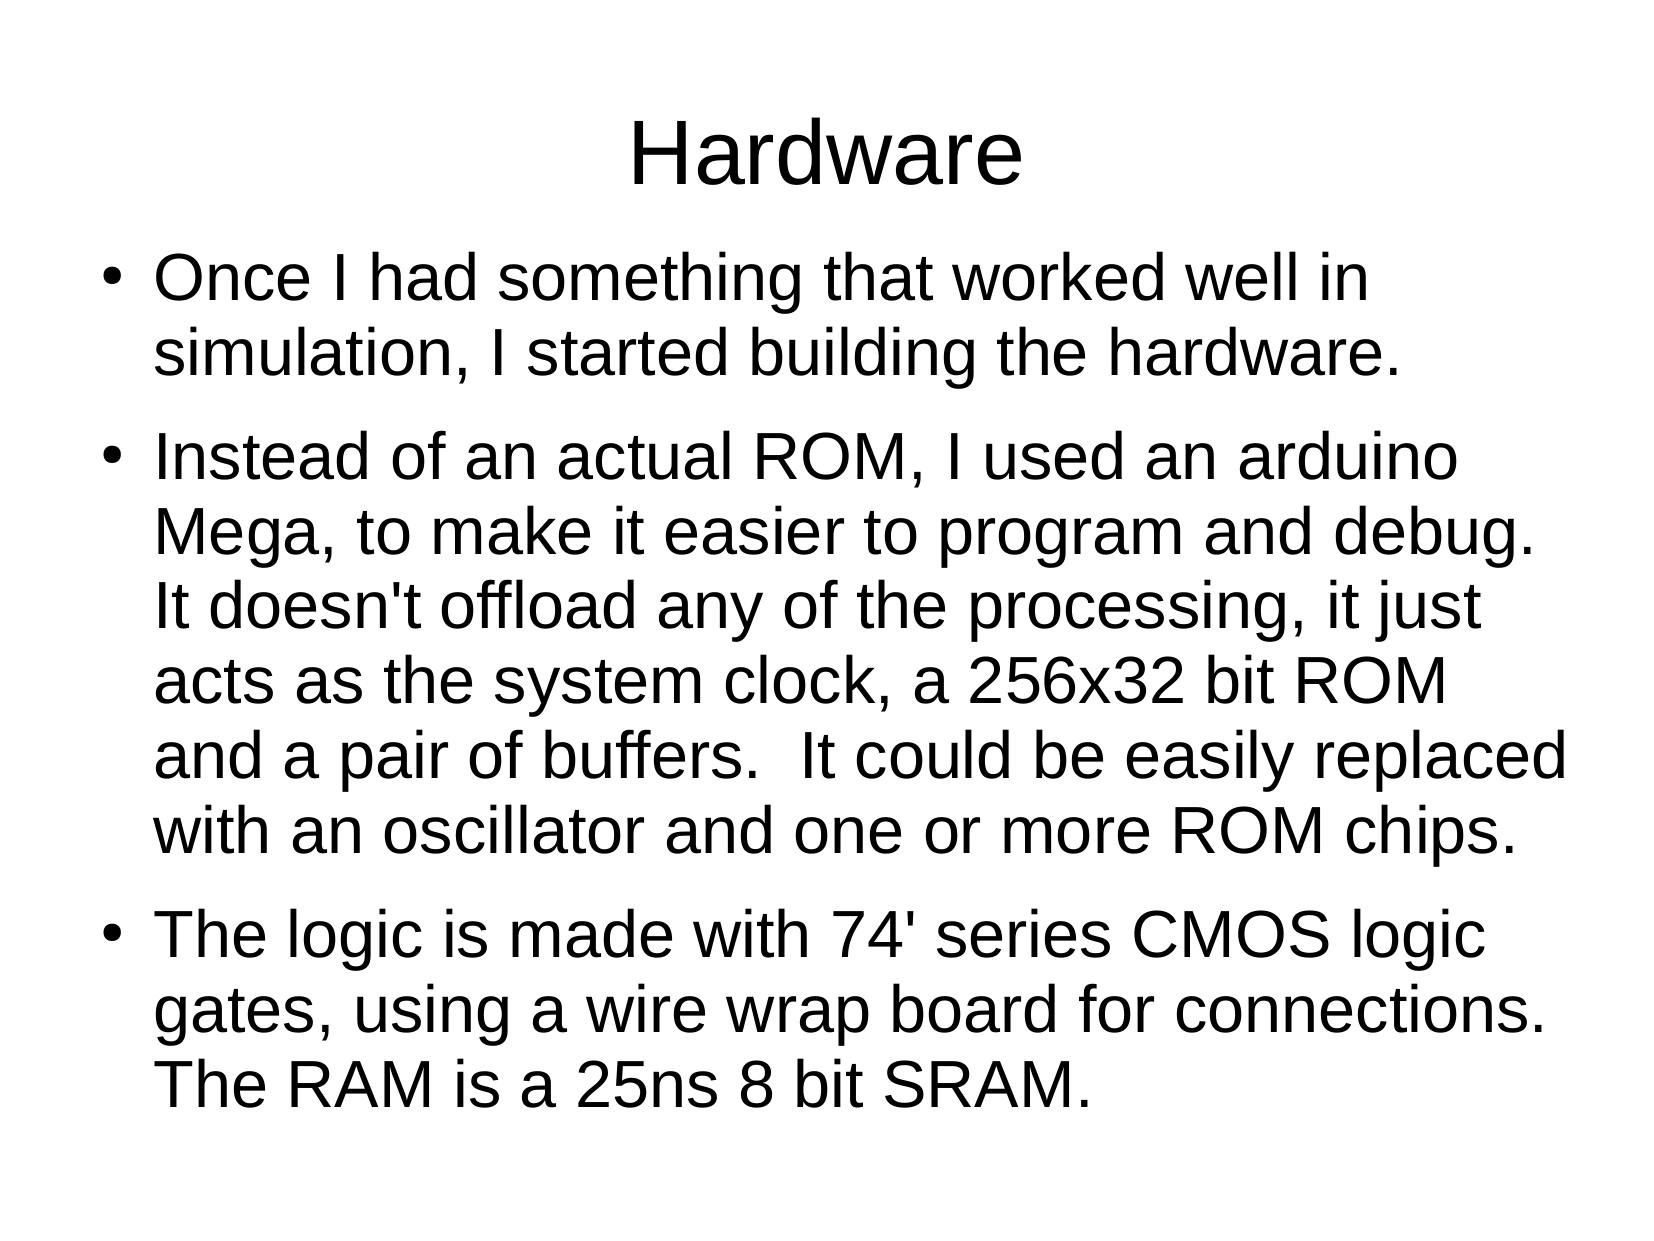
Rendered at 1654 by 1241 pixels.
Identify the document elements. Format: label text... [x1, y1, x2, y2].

list Once I had something that worked well in simulation, I started building the hardware. Instead of an actual ROM, I used an arduino Mega, to make it easier to program and debug. It doesn't offload any of the processing, it just acts as the system clock, a 256x32 bit ROM and a pair of buffers. It could be easily replaced with an oscillator and one or more ROM chips. The logic is made with 74' series CMOS logic gates, using a wire wrap board for connections. The RAM is a 25ns 8 bit SRAM. [82, 240, 1571, 1190]
title Hardware [82, 49, 1571, 240]
